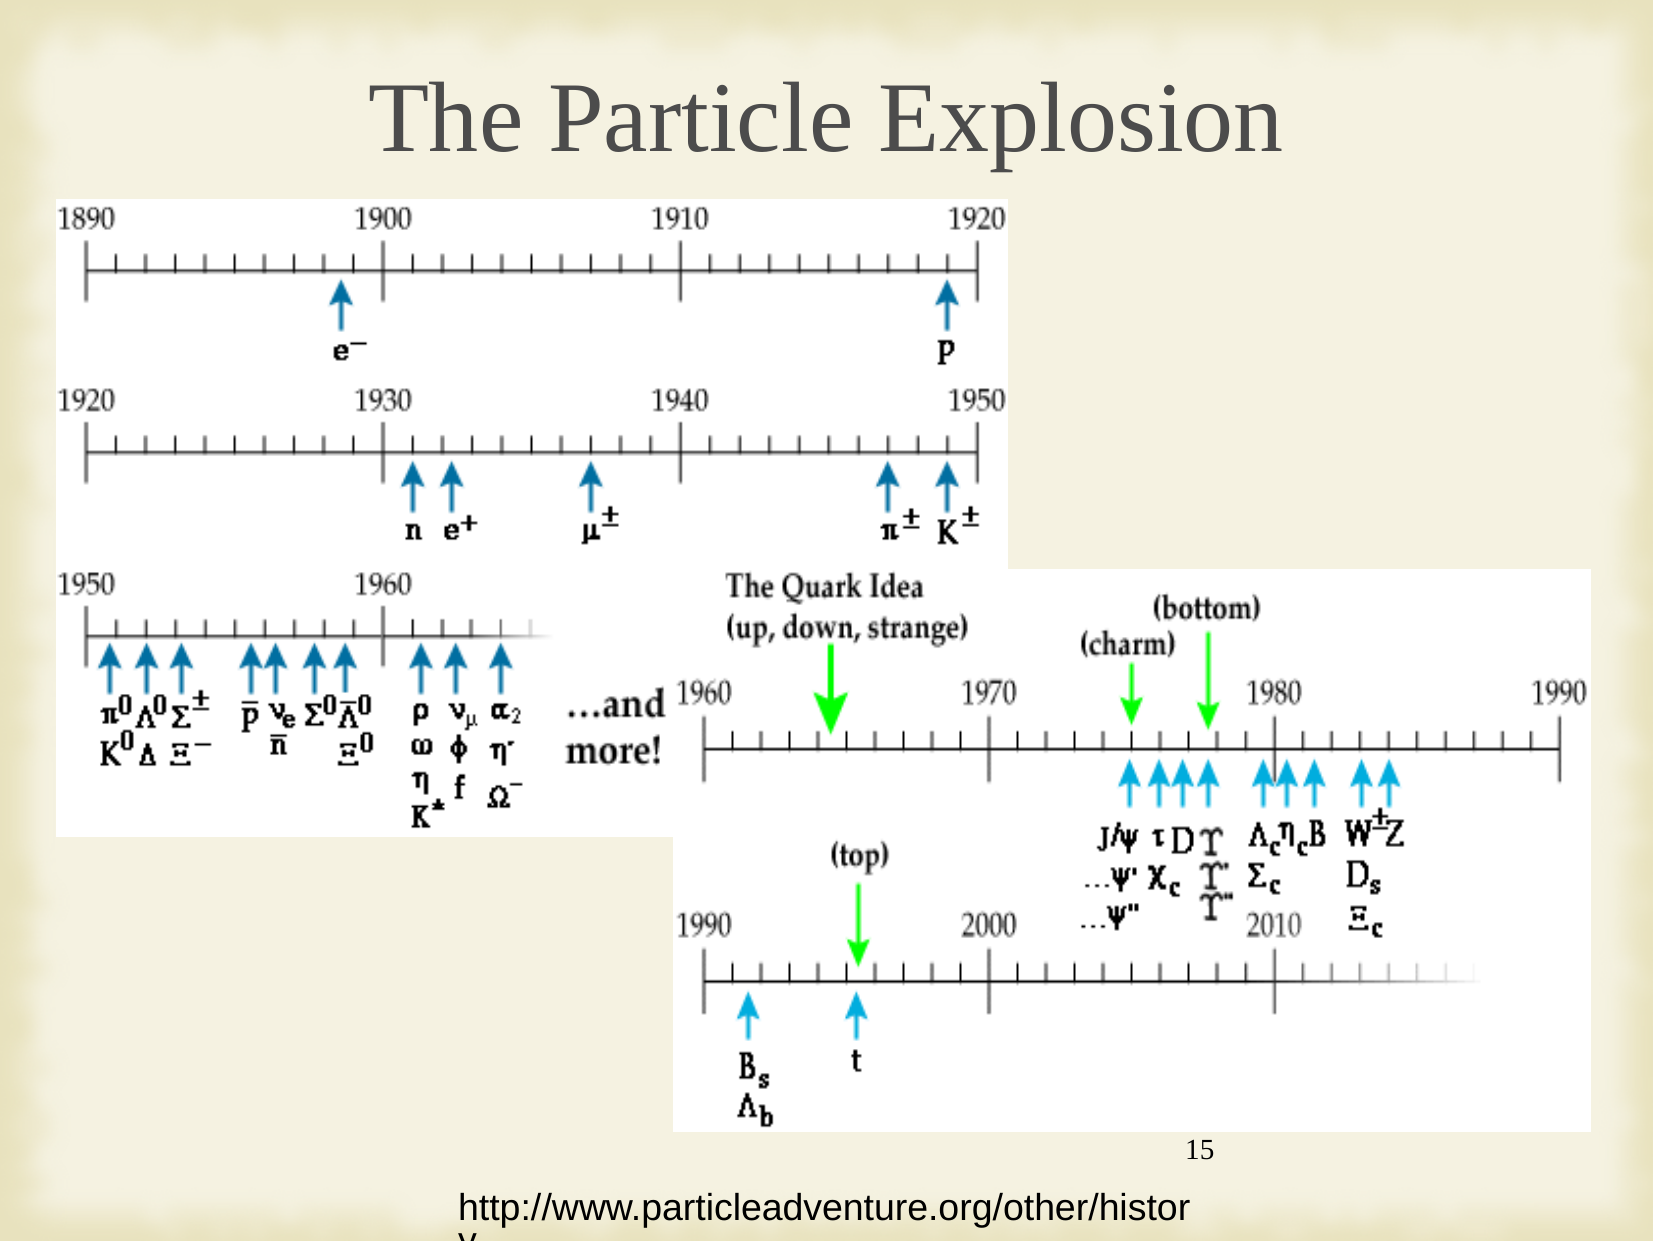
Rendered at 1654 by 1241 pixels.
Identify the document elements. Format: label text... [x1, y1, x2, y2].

picture [56, 199, 1591, 1132]
title The Particle Explosion [82, 15, 1571, 208]
text_box [1185, 1132, 1571, 1216]
text_box http://www.particleadventure.org/other/history [443, 1178, 1224, 1236]
